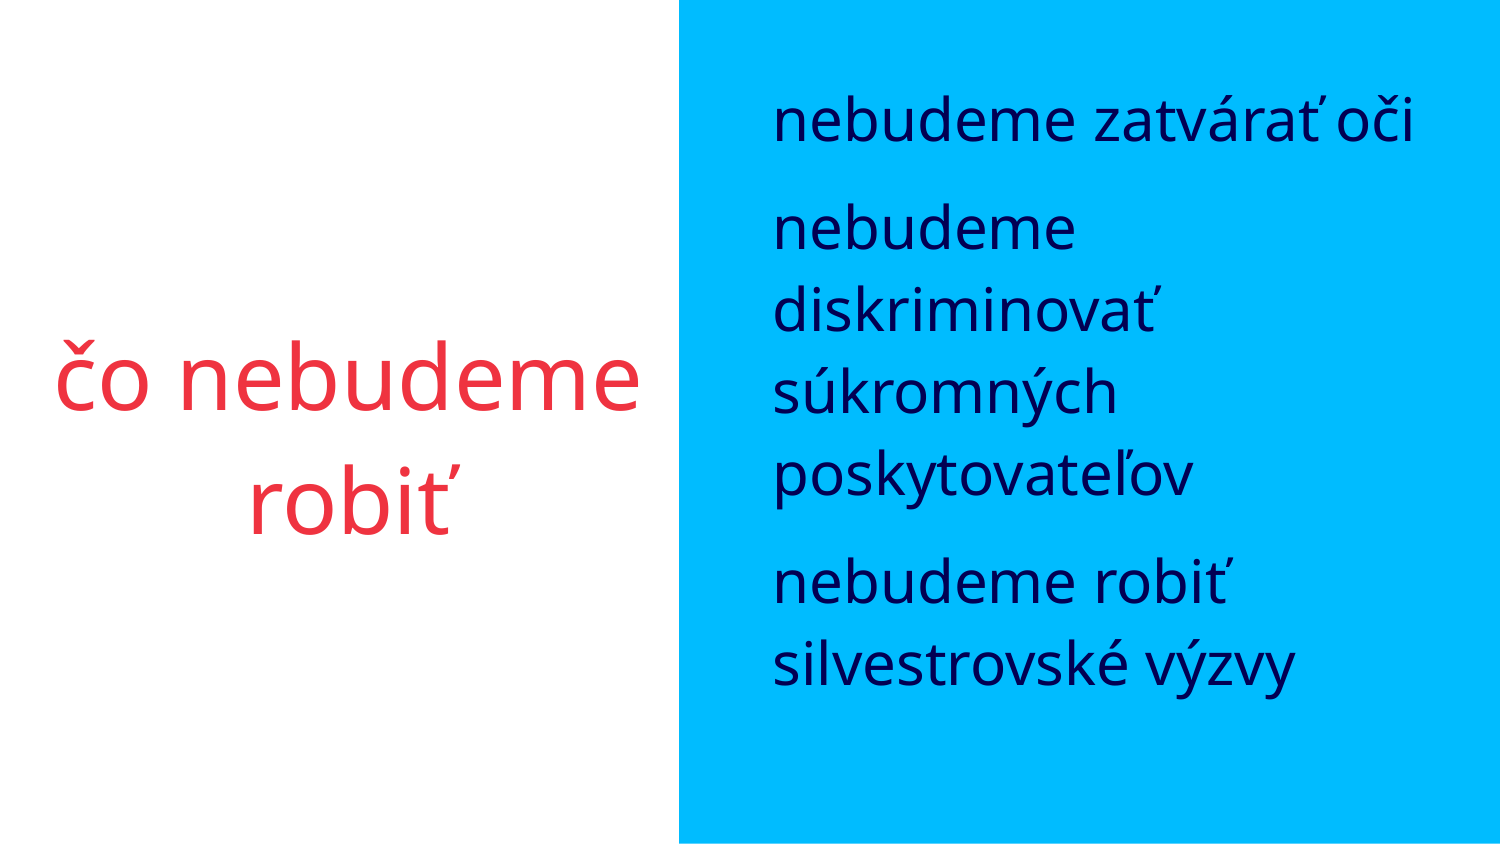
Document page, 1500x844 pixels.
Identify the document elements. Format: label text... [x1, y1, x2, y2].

title čo nebudeme robiť [47, 177, 650, 697]
list nebudeme zatvárať oči nebudeme diskriminovať súkromných poskytovateľov nebudeme robiť silvestrovské výzvy [708, 77, 1425, 768]
